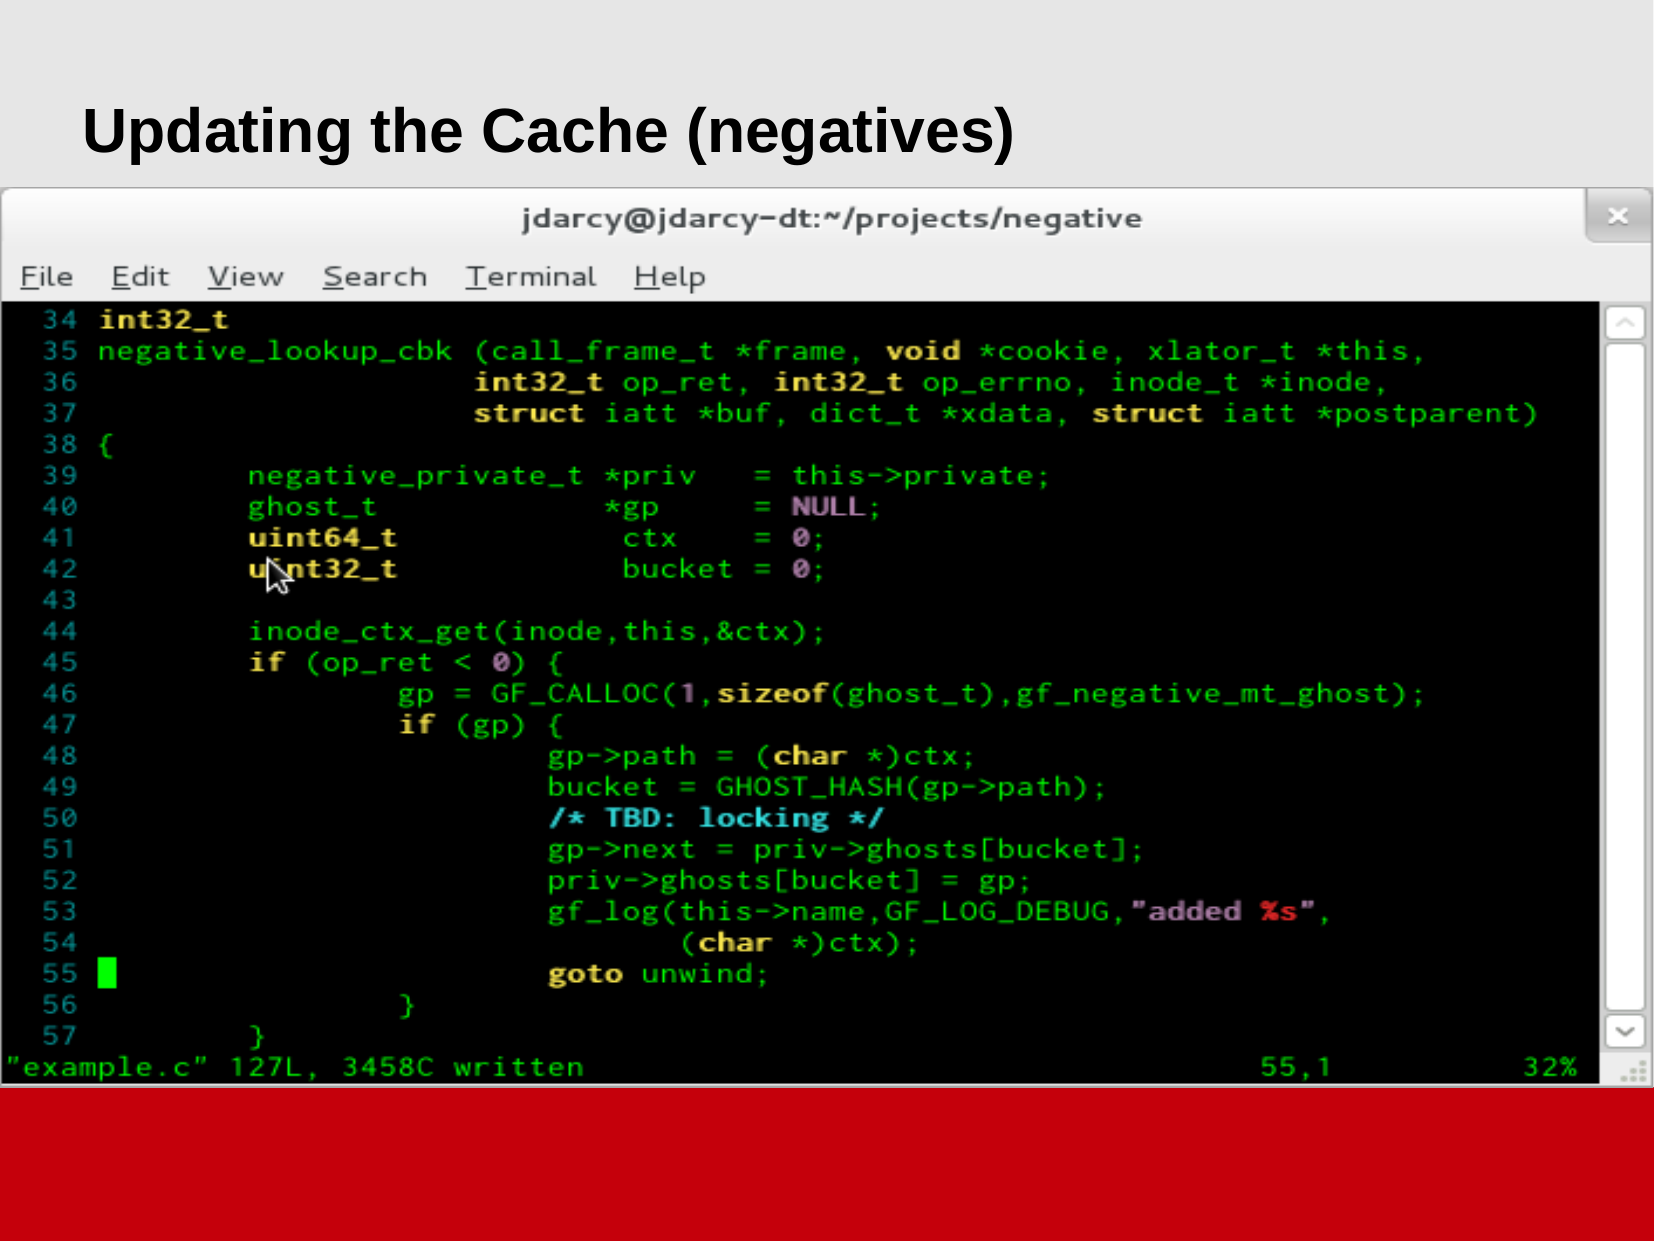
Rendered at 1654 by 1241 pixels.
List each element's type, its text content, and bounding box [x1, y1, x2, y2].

title Updating the Cache (negatives) [82, 37, 1571, 187]
picture [0, 187, 1654, 1088]
